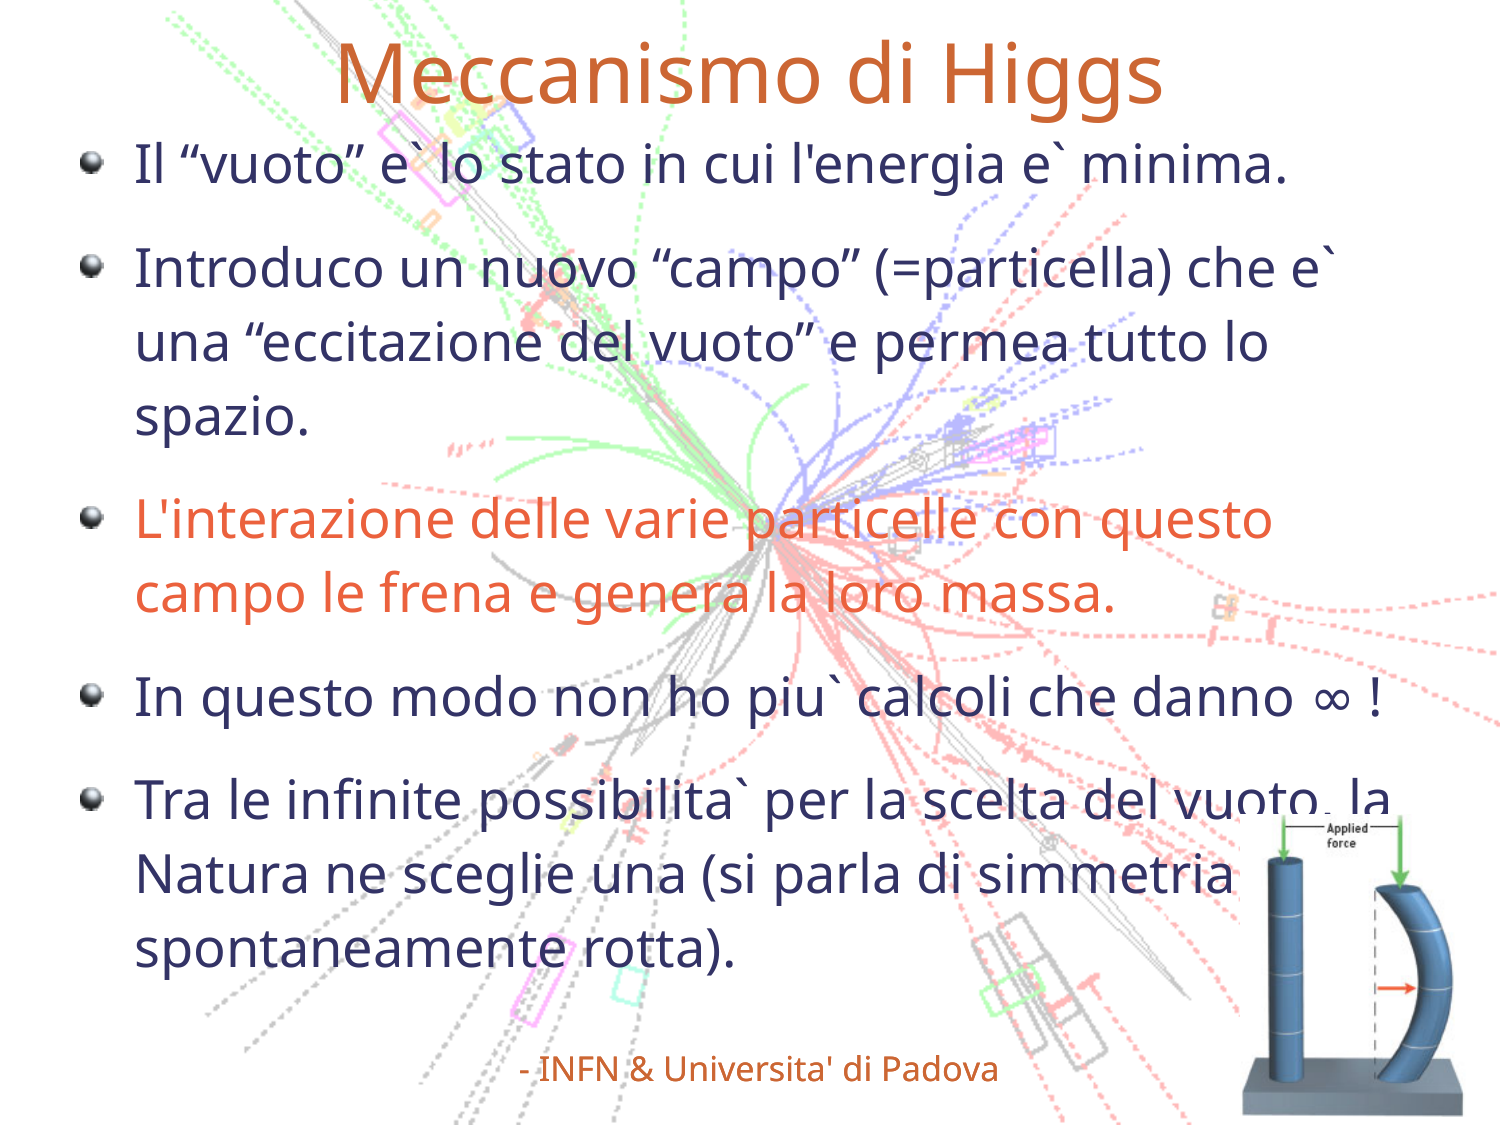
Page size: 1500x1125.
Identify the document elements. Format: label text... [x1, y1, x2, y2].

list Il “vuoto” e` lo stato in cui l'energia e` minima. Introduco un nuovo “campo” (=particella) che e` una “eccitazione del vuoto” e permea tutto lo spazio. L'interazione delle varie particelle con questo campo le frena e genera la loro massa. In questo modo non ho piu` calcoli che danno ∞ ! Tra le infinite possibilita` per la scelta del vuoto, la Natura ne sceglie una (si parla di simmetria spontaneamente rotta). [63, 125, 1414, 999]
title Meccanismo di Higgs [37, 9, 1463, 135]
picture [0, 0, 1500, 1125]
